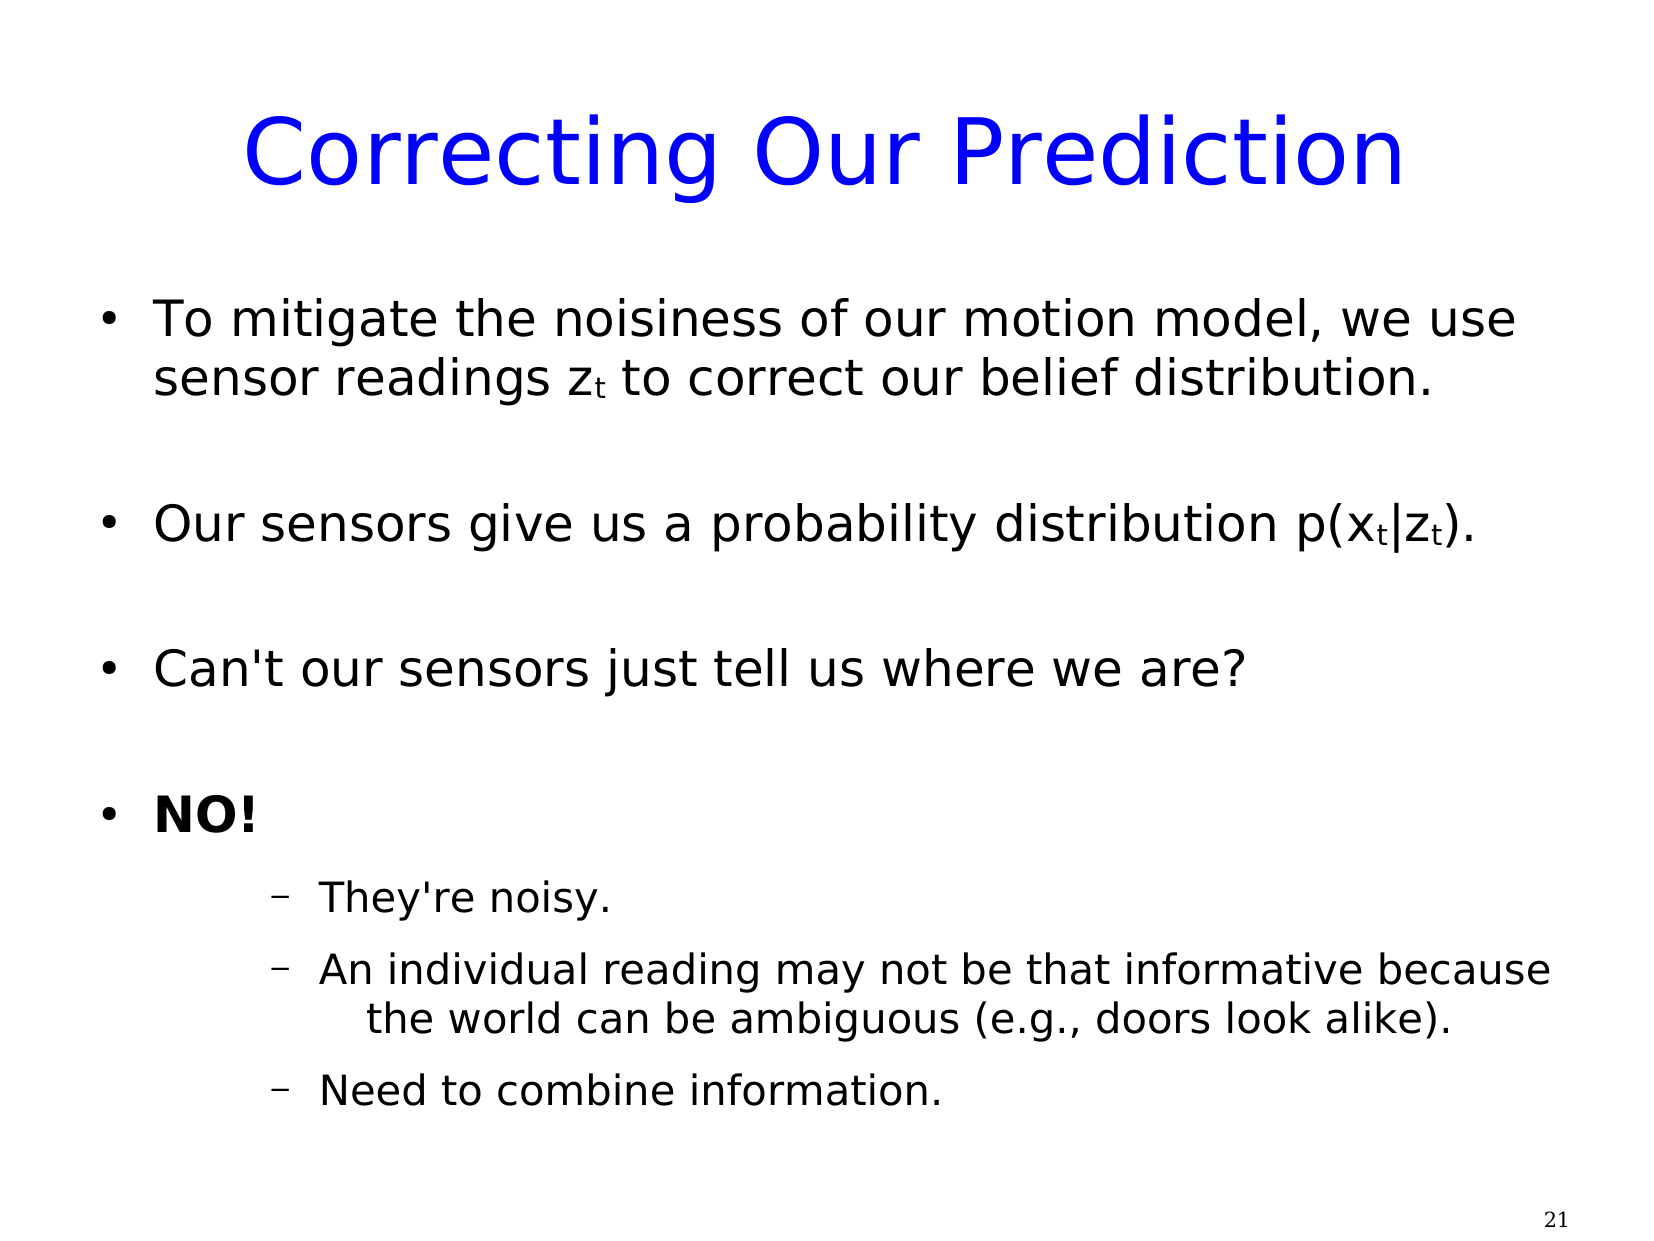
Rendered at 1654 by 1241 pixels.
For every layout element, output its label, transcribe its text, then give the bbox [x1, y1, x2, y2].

title Correcting Our Prediction [82, 49, 1571, 257]
list To mitigate the noisiness of our motion model, we use sensor readings zt to correct our belief distribution. Our sensors give us a probability distribution p(xt|zt). Can't our sensors just tell us where we are? NO! They're noisy. An individual reading may not be that informative because the world can be ambiguous (e.g., doors look alike). Need to combine information. [82, 290, 1571, 1152]
